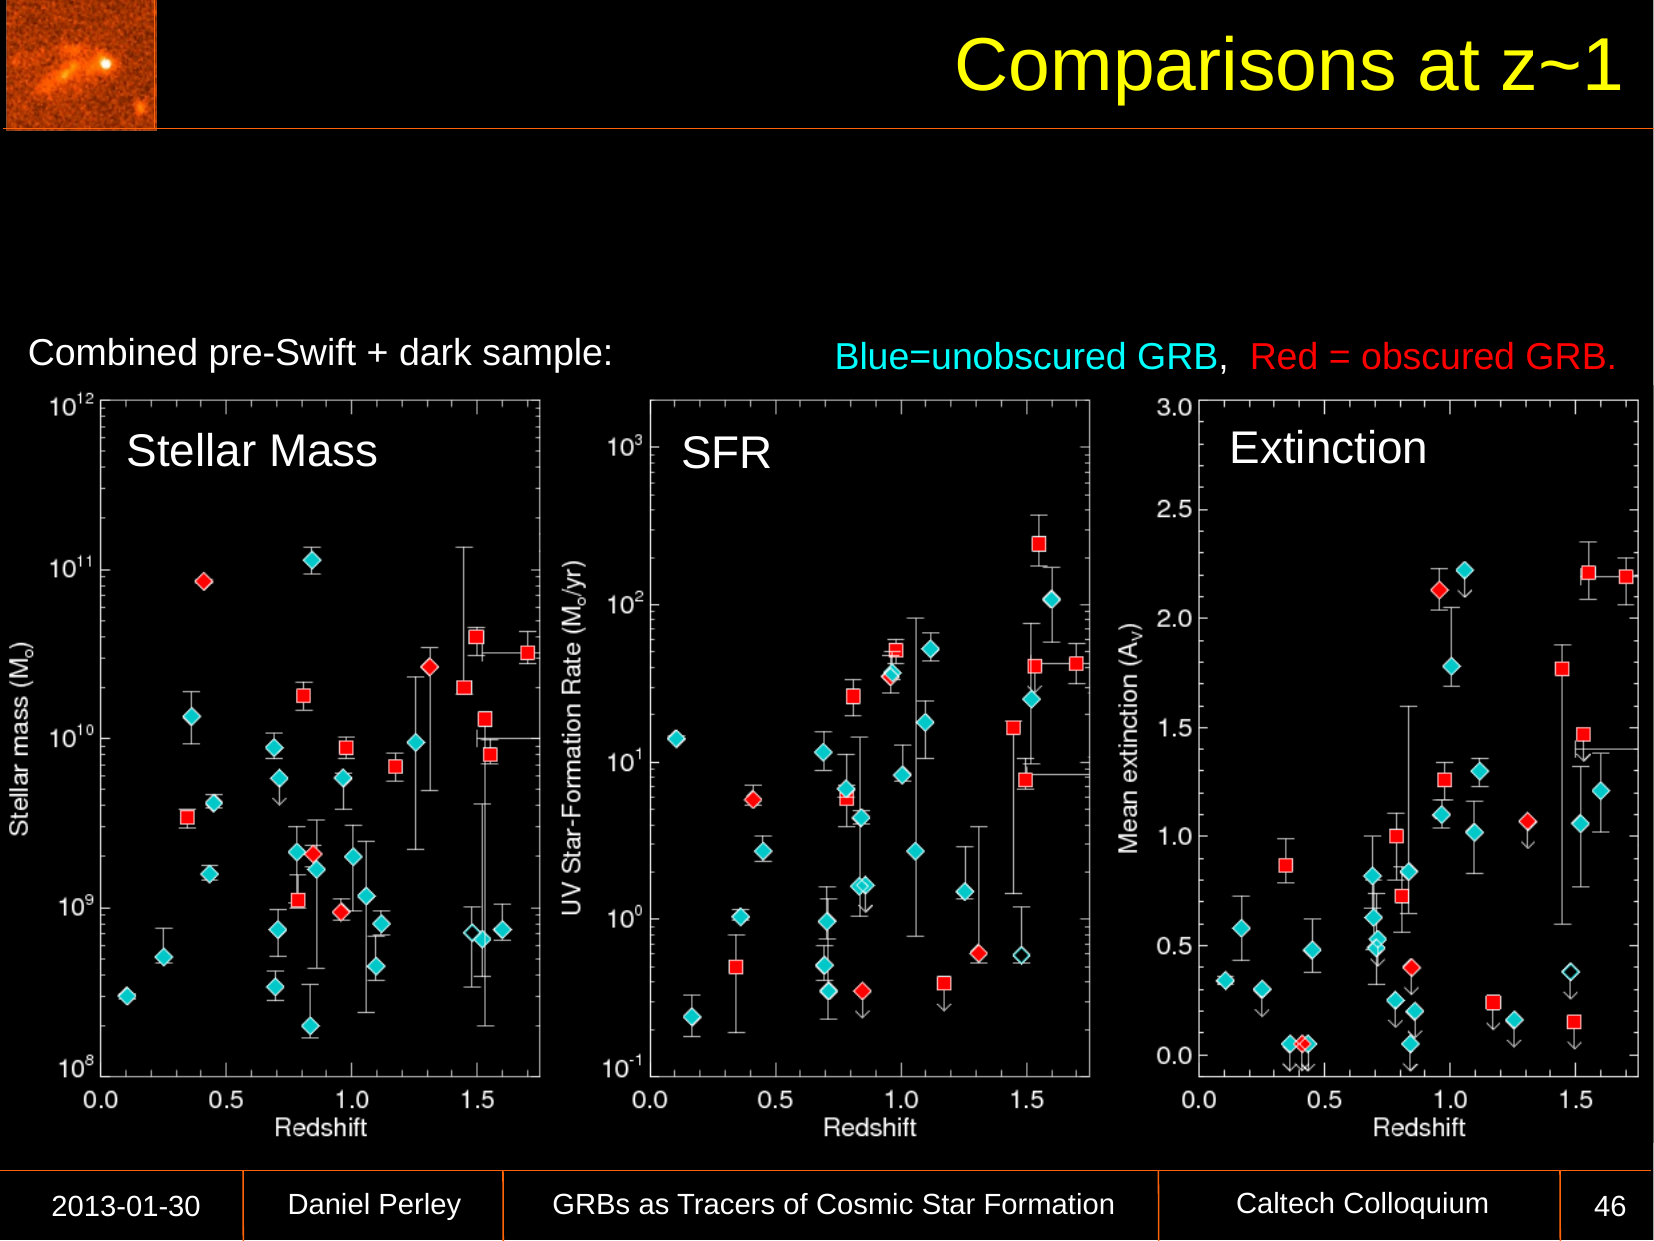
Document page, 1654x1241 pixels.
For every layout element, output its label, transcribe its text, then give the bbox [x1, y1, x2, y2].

text_box SFR [663, 417, 1076, 490]
picture [7, 0, 154, 128]
text_box Extinction [1211, 411, 1625, 484]
picture [0, 385, 1654, 1143]
title Comparisons at z~1 [187, 21, 1624, 108]
text_box Combined pre-Swift + dark sample: [10, 321, 723, 385]
text_box Blue=unobscured GRB, Red = obscured GRB. [726, 324, 1635, 393]
text_box Stellar Mass [108, 414, 522, 487]
